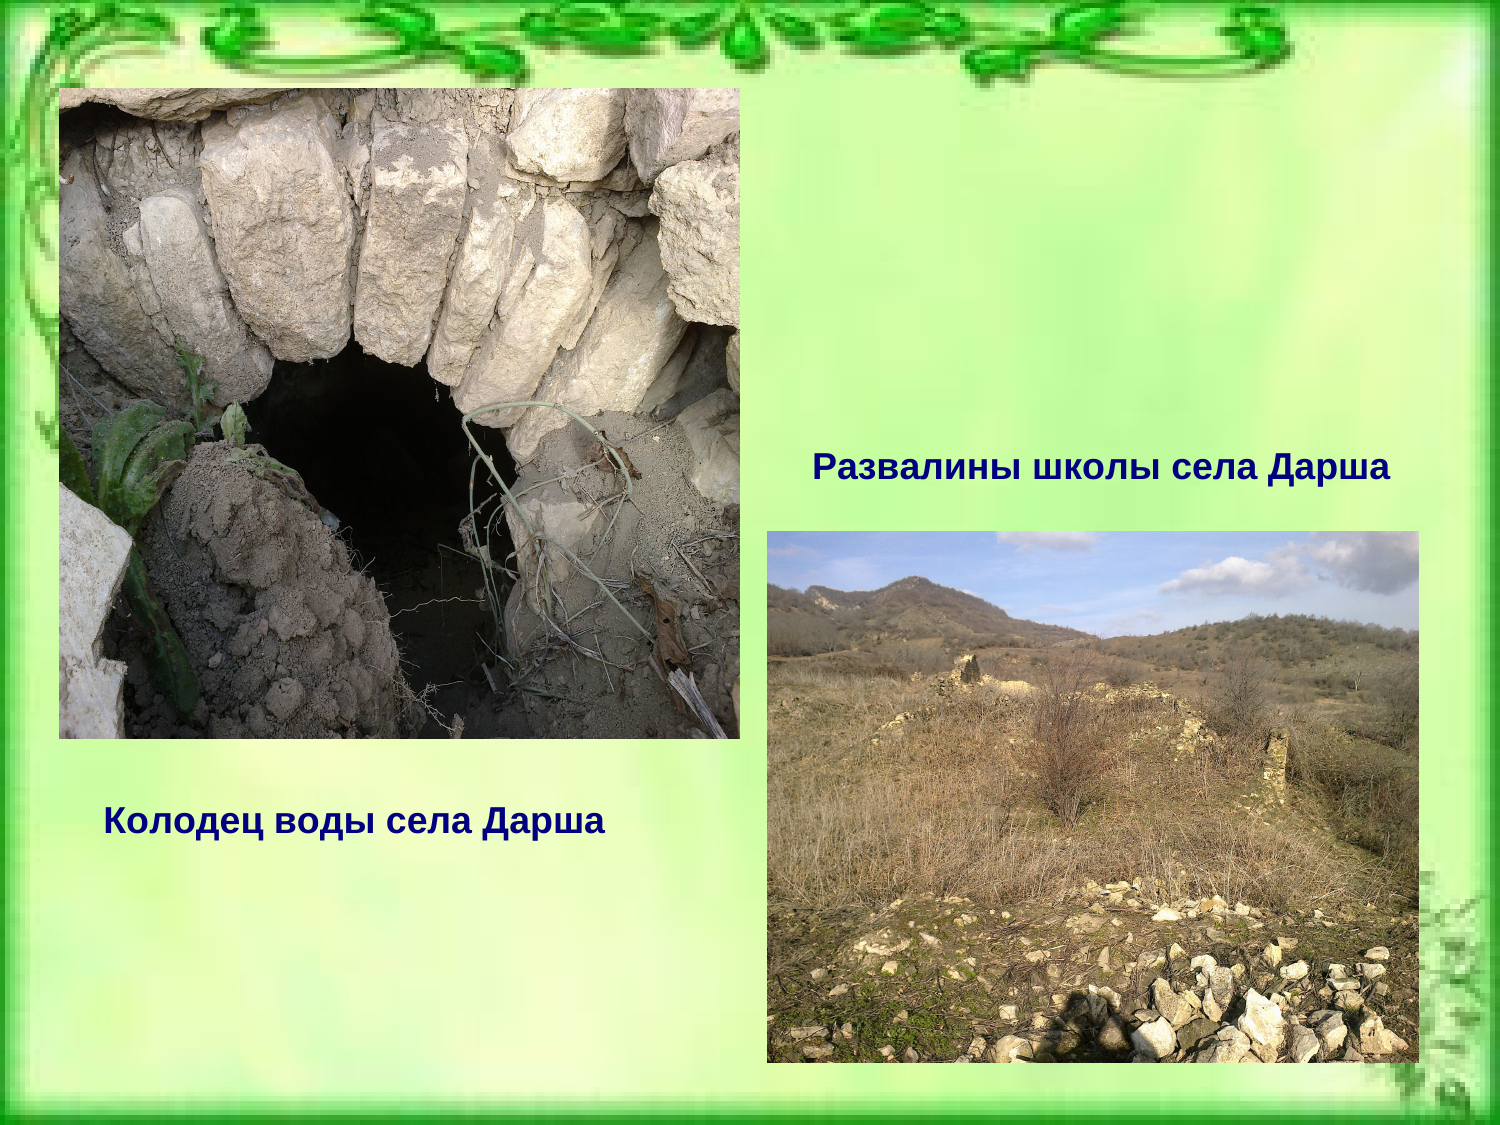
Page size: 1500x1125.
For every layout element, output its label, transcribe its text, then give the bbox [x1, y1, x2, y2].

text_box Колодец воды села Дарша [88, 797, 620, 849]
text_box Развалины школы села Дарша [797, 442, 1493, 495]
picture [0, 0, 1500, 1125]
